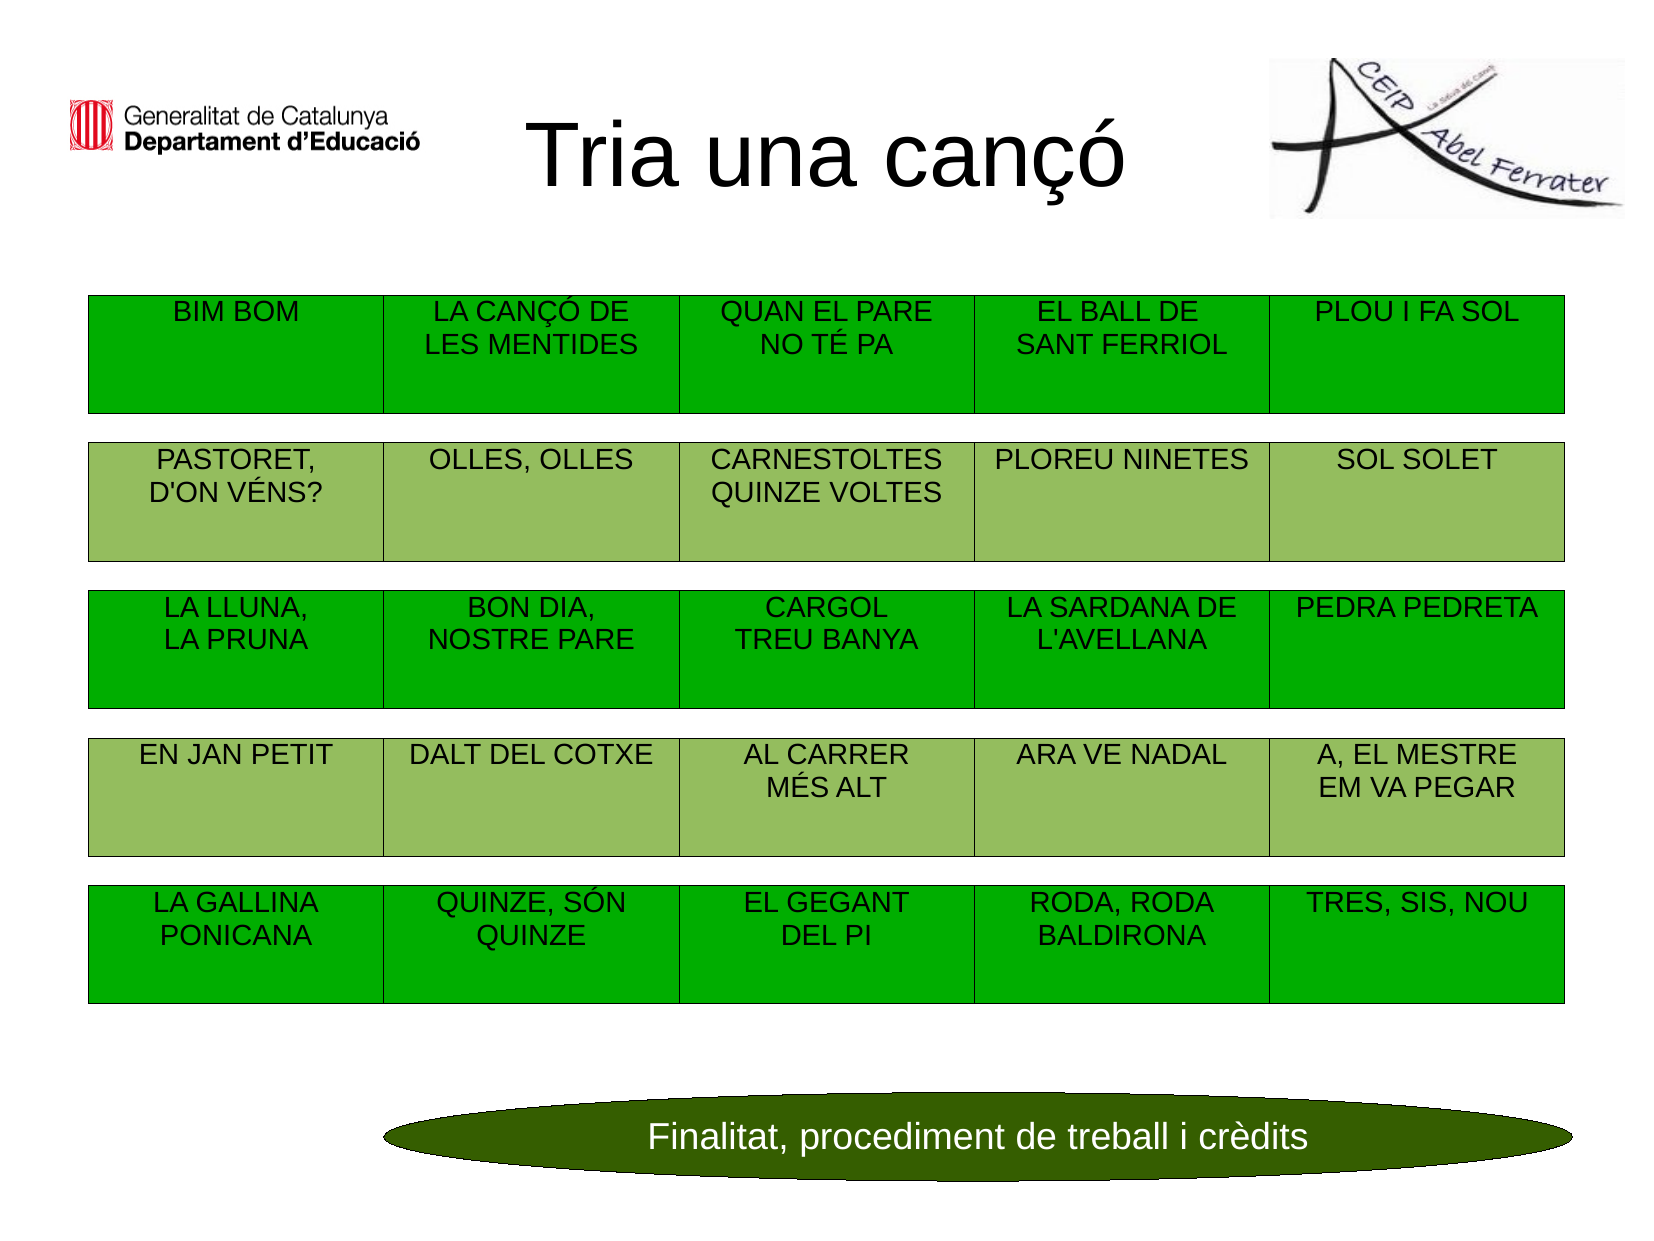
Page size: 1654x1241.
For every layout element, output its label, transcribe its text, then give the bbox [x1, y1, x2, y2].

text_box Finalitat, procediment de treball i crèdits [383, 1092, 1573, 1182]
text_box QUINZE, SÓN QUINZE [383, 885, 679, 1004]
text_box OLLES, OLLES [383, 442, 679, 562]
text_box CARGOL TREU BANYA [679, 590, 974, 709]
text_box PASTORET, D'ON VÉNS? [88, 442, 383, 562]
text_box TRES, SIS, NOU [1269, 885, 1565, 1004]
text_box PLOU I FA SOL [1269, 295, 1565, 414]
text_box LA GALLINA PONICANA [88, 885, 383, 1004]
text_box SOL SOLET [1269, 442, 1565, 562]
text_box DALT DEL COTXE [383, 738, 679, 857]
text_box LA SARDANA DE L'AVELLANA [974, 590, 1269, 709]
text_box PLOREU NINETES [974, 442, 1269, 562]
text_box EL GEGANT DEL PI [679, 885, 974, 1004]
text_box ARA VE NADAL [974, 738, 1269, 857]
text_box BON DIA, NOSTRE PARE [383, 590, 679, 709]
text_box PEDRA PEDRETA [1269, 590, 1565, 709]
text_box A, EL MESTRE EM VA PEGAR [1269, 738, 1565, 857]
picture [59, 88, 447, 160]
text_box CARNESTOLTES QUINZE VOLTES [679, 442, 974, 562]
text_box QUAN EL PARE NO TÉ PA [679, 295, 974, 414]
title Tria una cançó [472, 59, 1182, 252]
text_box EL BALL DE SANT FERRIOL [974, 295, 1269, 414]
text_box LA CANÇÓ DE LES MENTIDES [383, 295, 679, 414]
text_box AL CARRER MÉS ALT [679, 738, 974, 857]
text_box LA LLUNA, LA PRUNA [88, 590, 383, 709]
picture [1269, 58, 1625, 219]
text_box RODA, RODA BALDIRONA [974, 885, 1269, 1004]
text_box BIM BOM [88, 295, 383, 414]
text_box EN JAN PETIT [88, 738, 383, 857]
